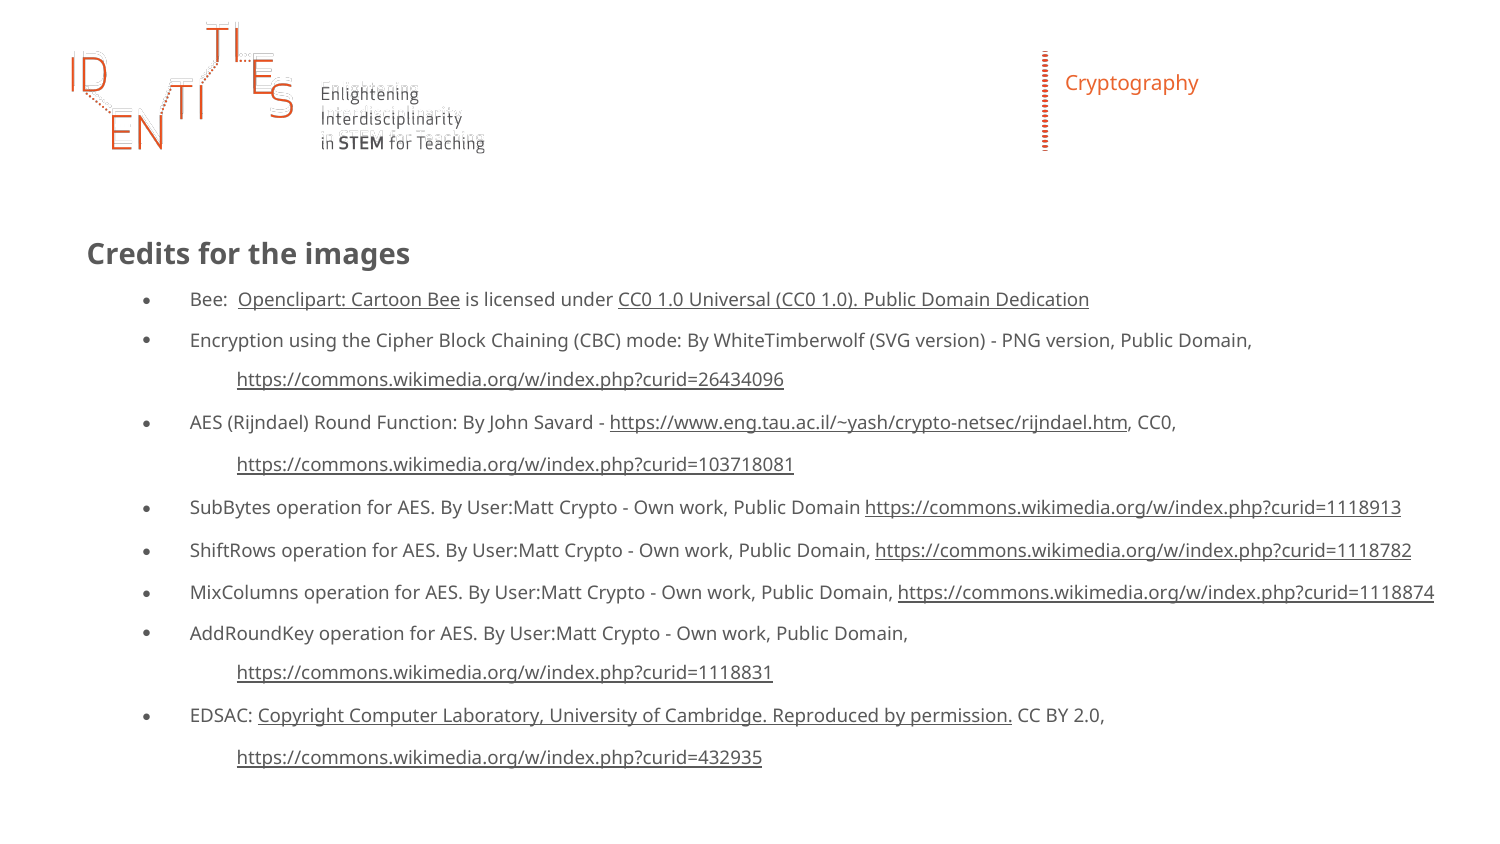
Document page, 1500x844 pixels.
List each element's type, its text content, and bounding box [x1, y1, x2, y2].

picture [71, 18, 485, 157]
text_box Credits for the images Bee: Openclipart: Cartoon Bee is licensed under CC0 1.0 Universal (CC0 1.0). Public Domain Dedication Encryption using the Cipher Block Chaining (CBC) mode: By WhiteTimberwolf (SVG version) - PNG version, Public Domain, https://commons.wikimedia.org/w/index.php?curid=26434096 AES (Rijndael) Round Function: By John Savard - https://www.eng.tau.ac.il/~yash/crypto-netsec/rijndael.htm, CC0, https://commons.wikimedia.org/w/index.php?curid=103718081 SubBytes operation for AES. By User:Matt Crypto - Own work, Public Domain https://commons.wikimedia.org/w/index.php?curid=1118913 ShiftRows operation for AES. By User:Matt Crypto - Own work, Public Domain, https://commons.wikimedia.org/w/index.php?curid=1118782 MixColumns operation for AES. By User:Matt Crypto - Own work, Public Domain, https://commons.wikimedia.org/w/index.php?curid=1118874 AddRoundKey operation for AES. By User:Matt Crypto - Own work, Public Domain, https://commons.wikimedia.org/w/index.php?curid=1118831 EDSAC: Copyright Computer Laboratory, University of Cambridge. Reproduced by permission. CC BY 2.0, https://commons.wikimedia.org/w/index.php?curid=432935 [71, 204, 1462, 756]
picture [1042, 51, 1051, 151]
text_box Cryptography [1050, 61, 1472, 168]
